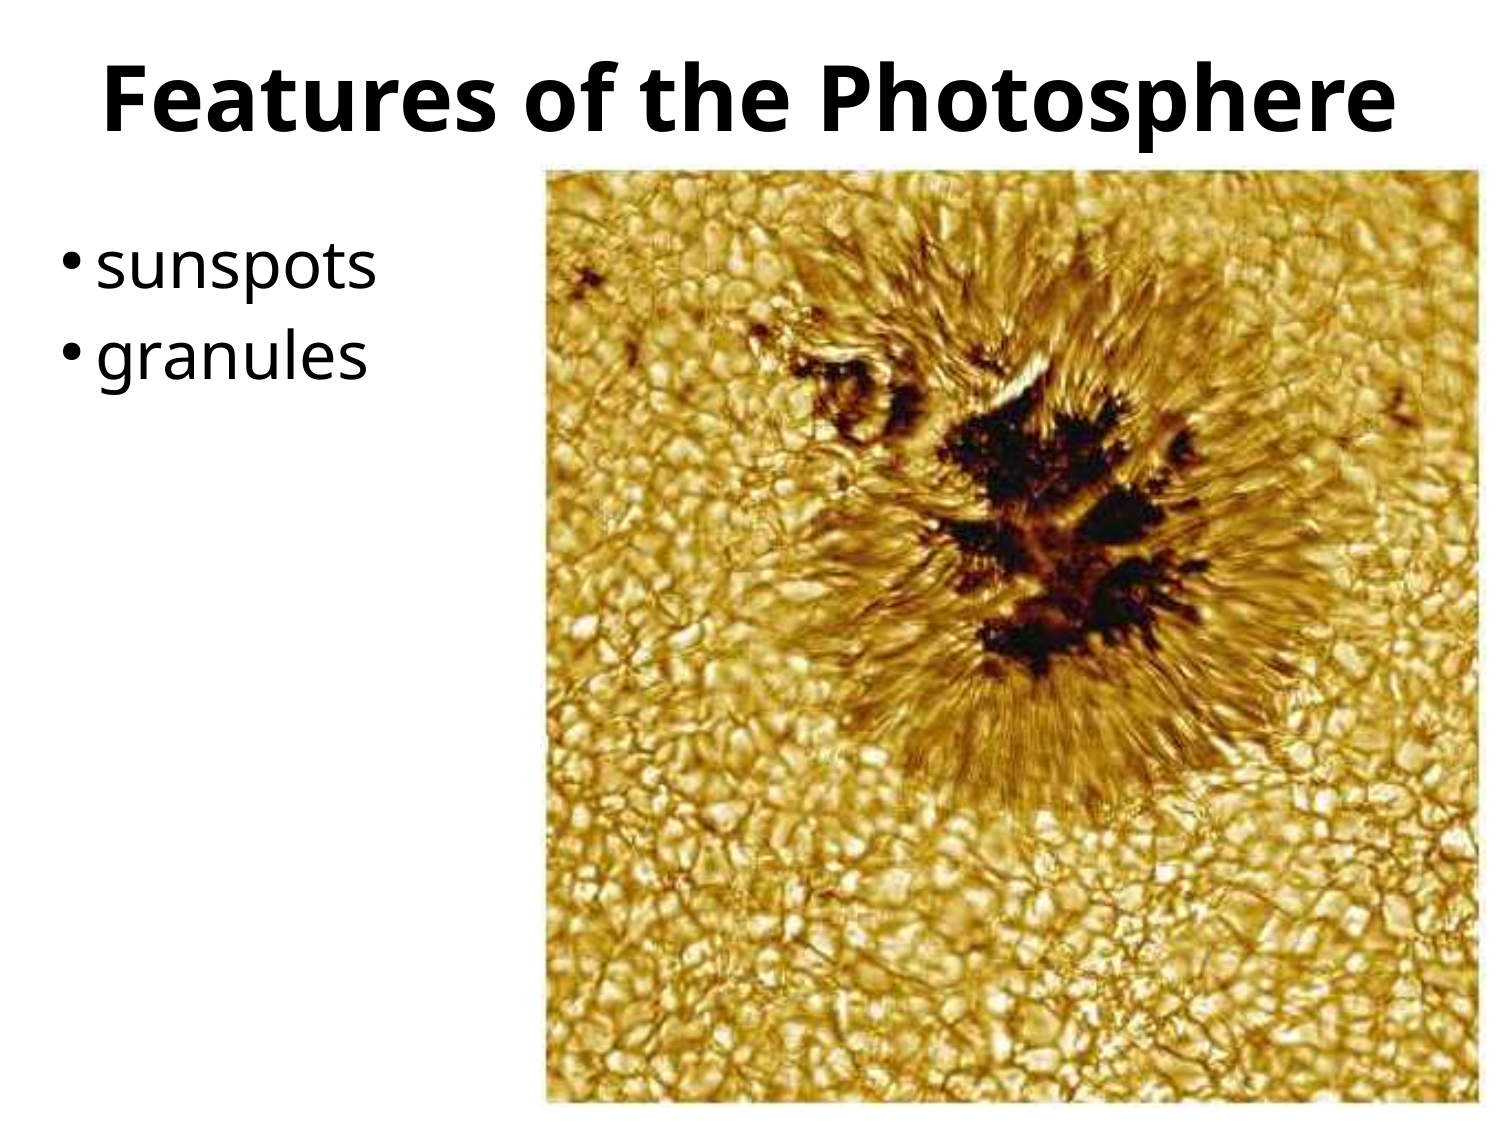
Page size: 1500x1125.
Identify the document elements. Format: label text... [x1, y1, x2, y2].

text_box sunspots granules [45, 210, 466, 381]
title Features of the Photosphere [30, 42, 1471, 150]
picture [540, 164, 1486, 1108]
